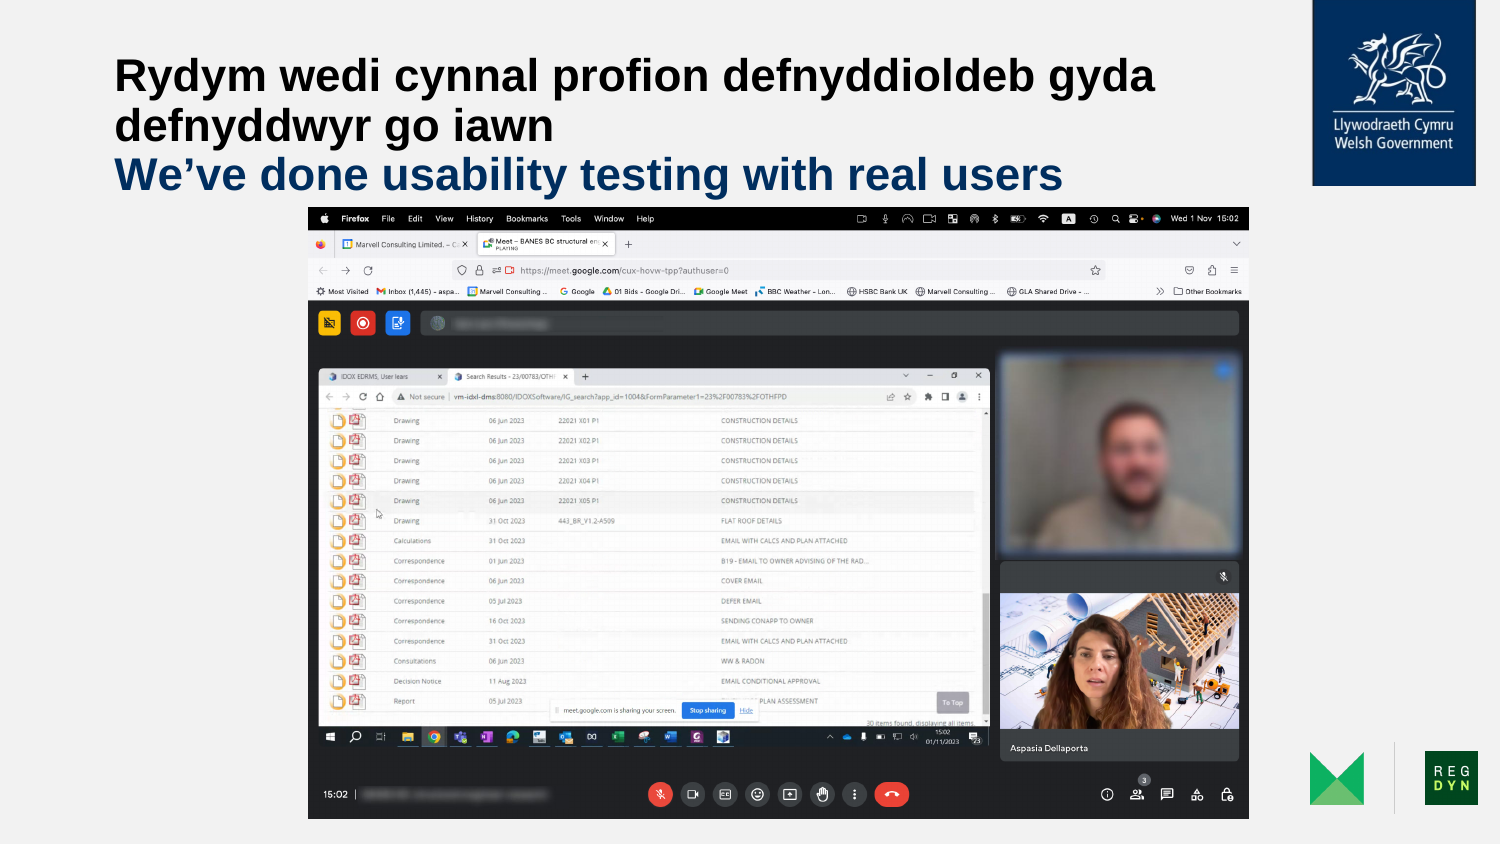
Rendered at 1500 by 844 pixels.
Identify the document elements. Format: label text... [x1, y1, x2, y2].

picture [308, 209, 1249, 819]
title Rydym wedi cynnal profion defnyddioldeb gyda defnyddwyr go iawn We’ve done usability testing with real users [103, 44, 1397, 209]
picture [1425, 751, 1478, 805]
picture [1310, 752, 1364, 805]
